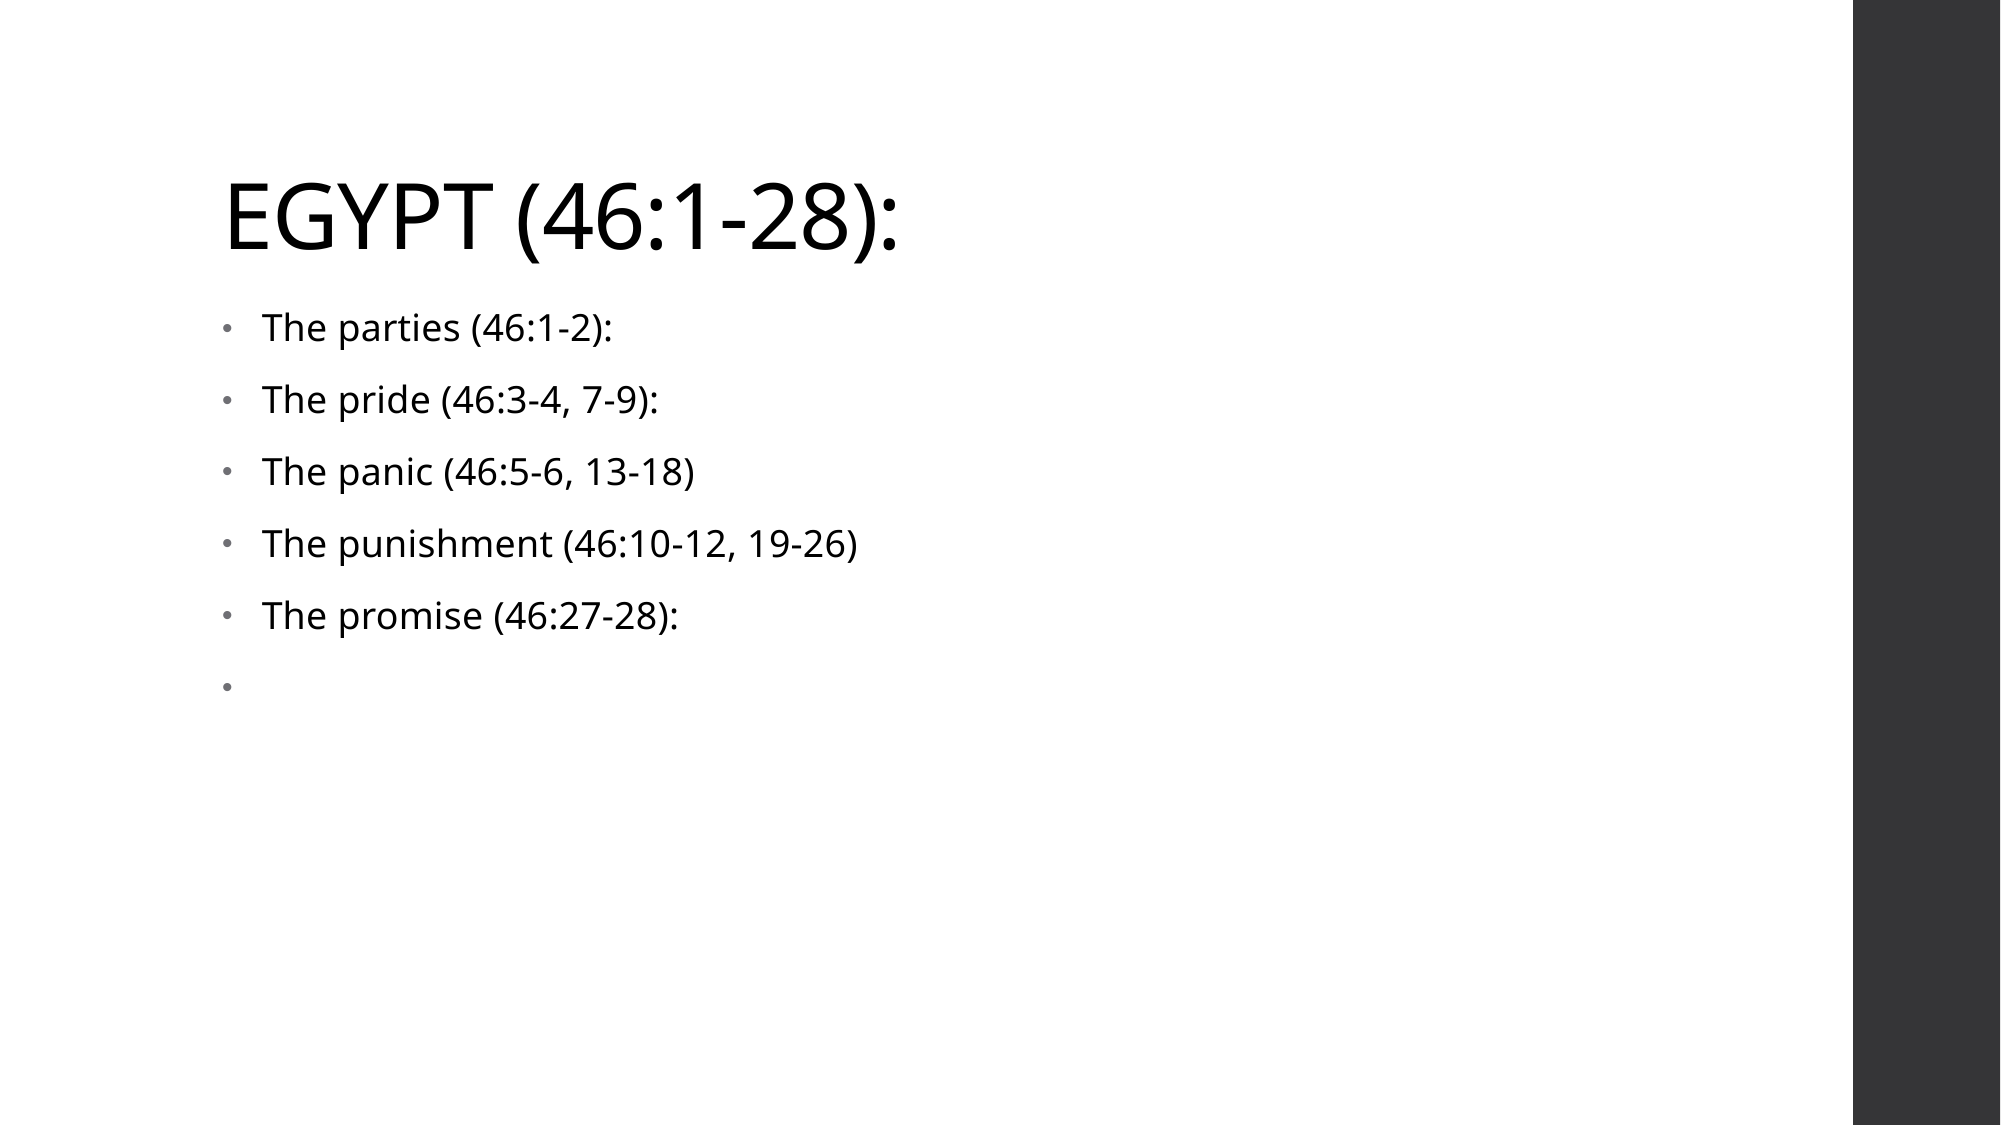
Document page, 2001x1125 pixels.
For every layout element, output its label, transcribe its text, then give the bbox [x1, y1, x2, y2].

list The parties (46:1-2): The pride (46:3-4, 7-9): The panic (46:5-6, 13-18) The punishment (46:10-12, 19-26) The promise (46:27-28): [206, 299, 1617, 1014]
title EGYPT (46:1-28): [206, 60, 1797, 278]
